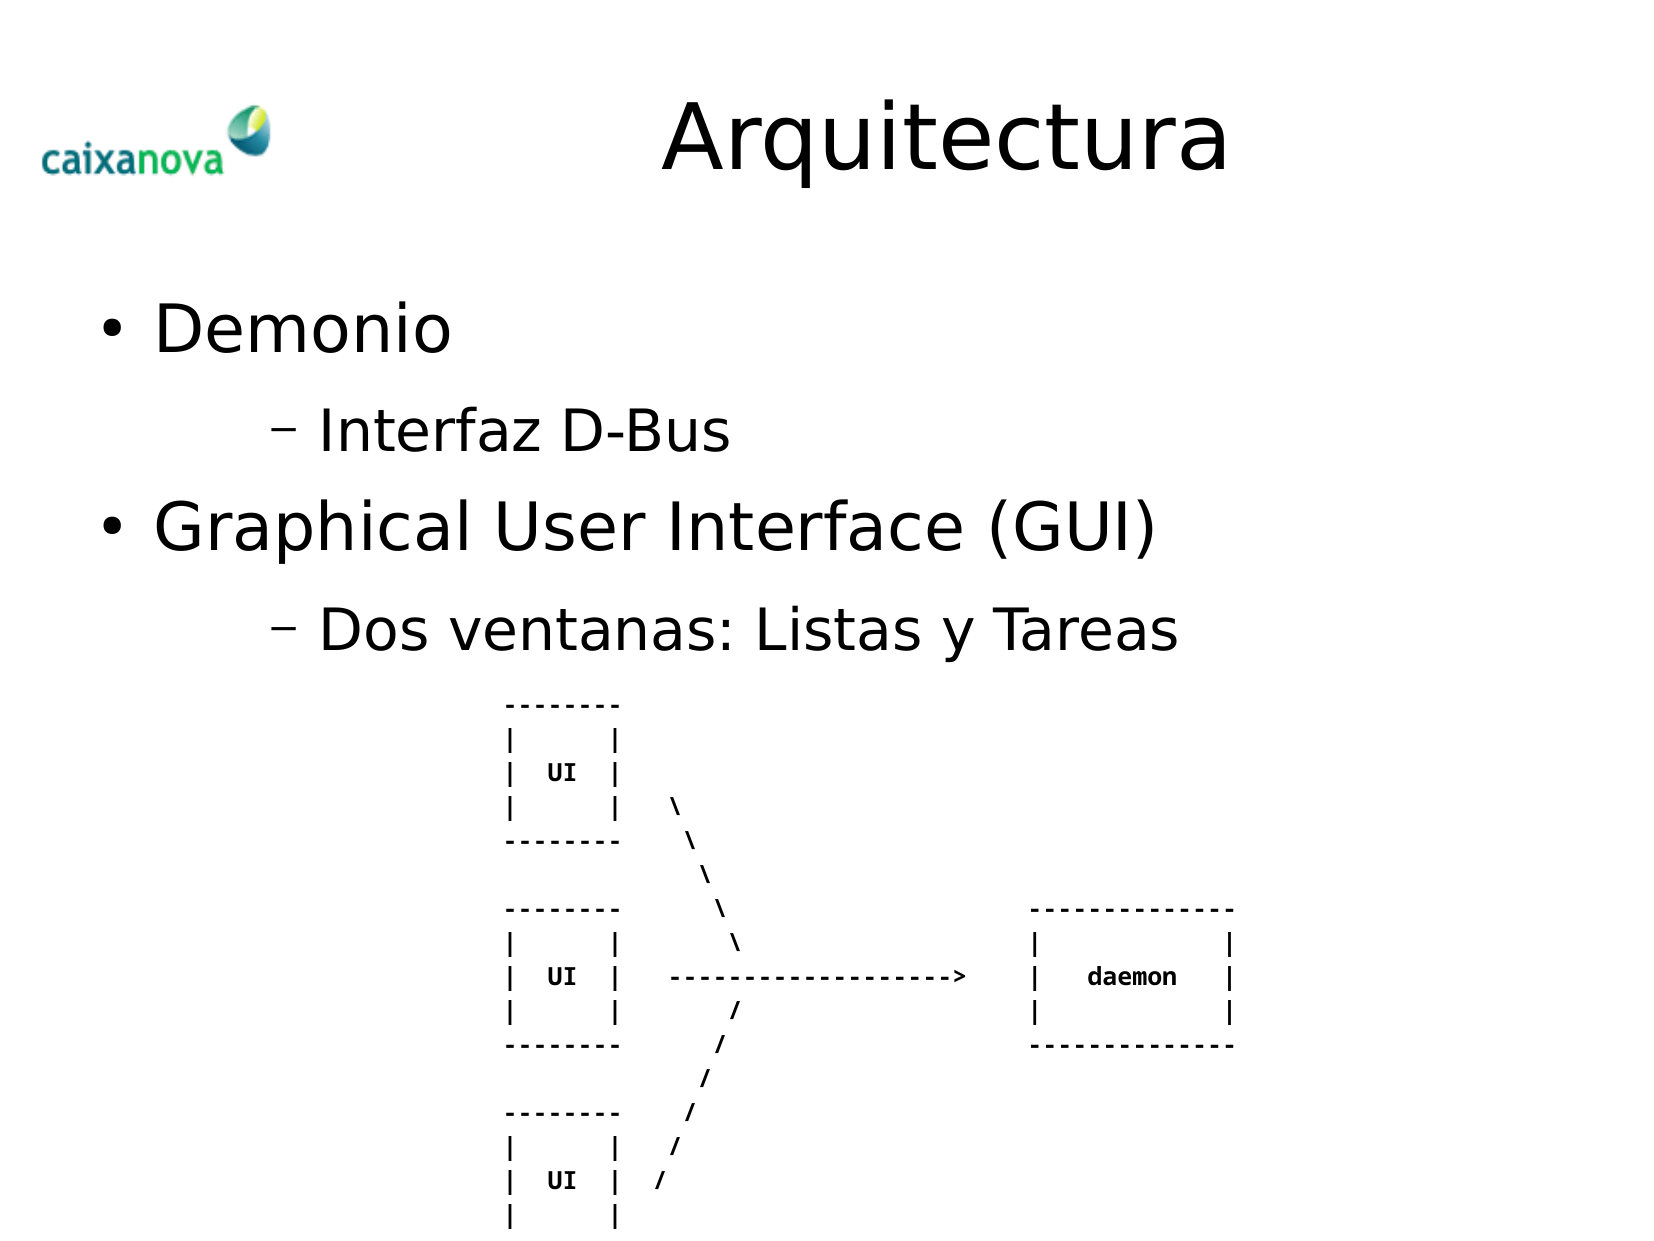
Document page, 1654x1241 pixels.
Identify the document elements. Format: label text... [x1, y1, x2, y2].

text_box [0, 1033, 1654, 1241]
title Arquitectura [295, 46, 1601, 229]
text_box -------- | | | UI | | | \ -------- \ \ -------- \ -------------- | | \ | | | UI | -------------------> | daemon | | | / | | -------- / -------------- / -------- / | | / | UI | / | | -------- [442, 679, 1595, 1200]
list Demonio Interfaz D-Bus Graphical User Interface (GUI) Dos ventanas: Listas y Tareas [82, 290, 1571, 1078]
picture [29, 73, 284, 207]
